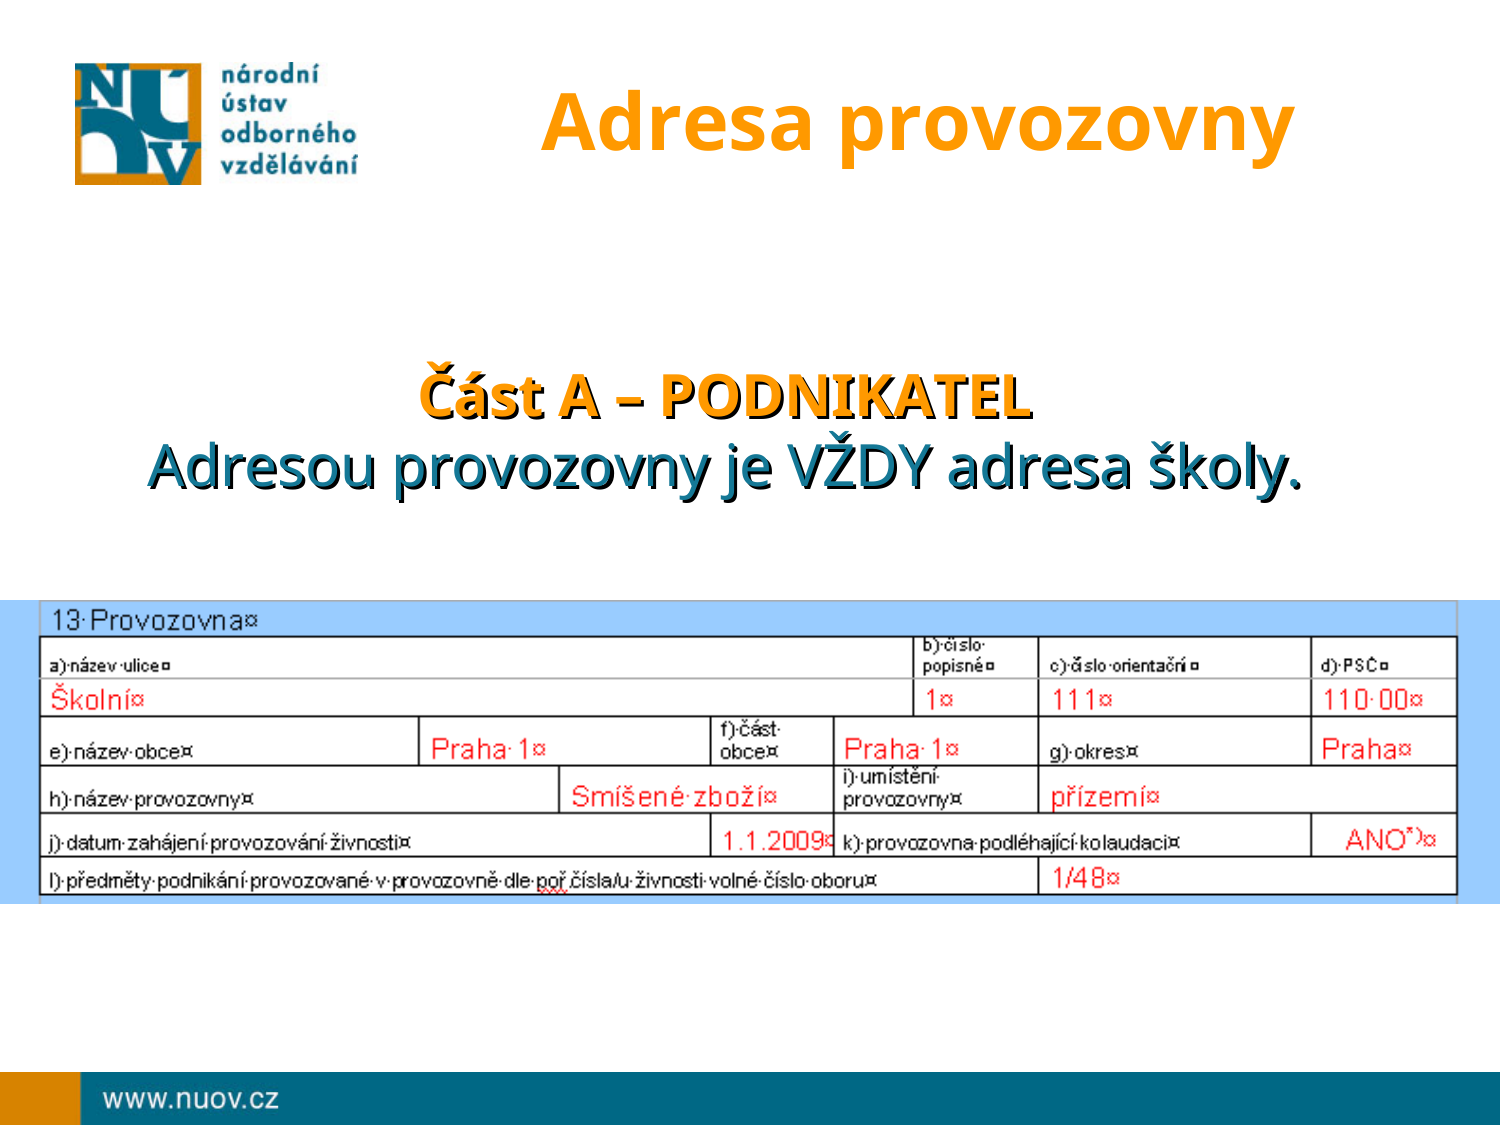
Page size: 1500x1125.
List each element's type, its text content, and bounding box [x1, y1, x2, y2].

title Adresa provozovny [412, 50, 1425, 188]
text_box [0, 1072, 1500, 1125]
picture [0, 600, 1500, 904]
text_box Část A – PODNIKATEL Adresou provozovny je VŽDY adresa školy. [62, 349, 1388, 506]
text_box [75, 62, 358, 185]
